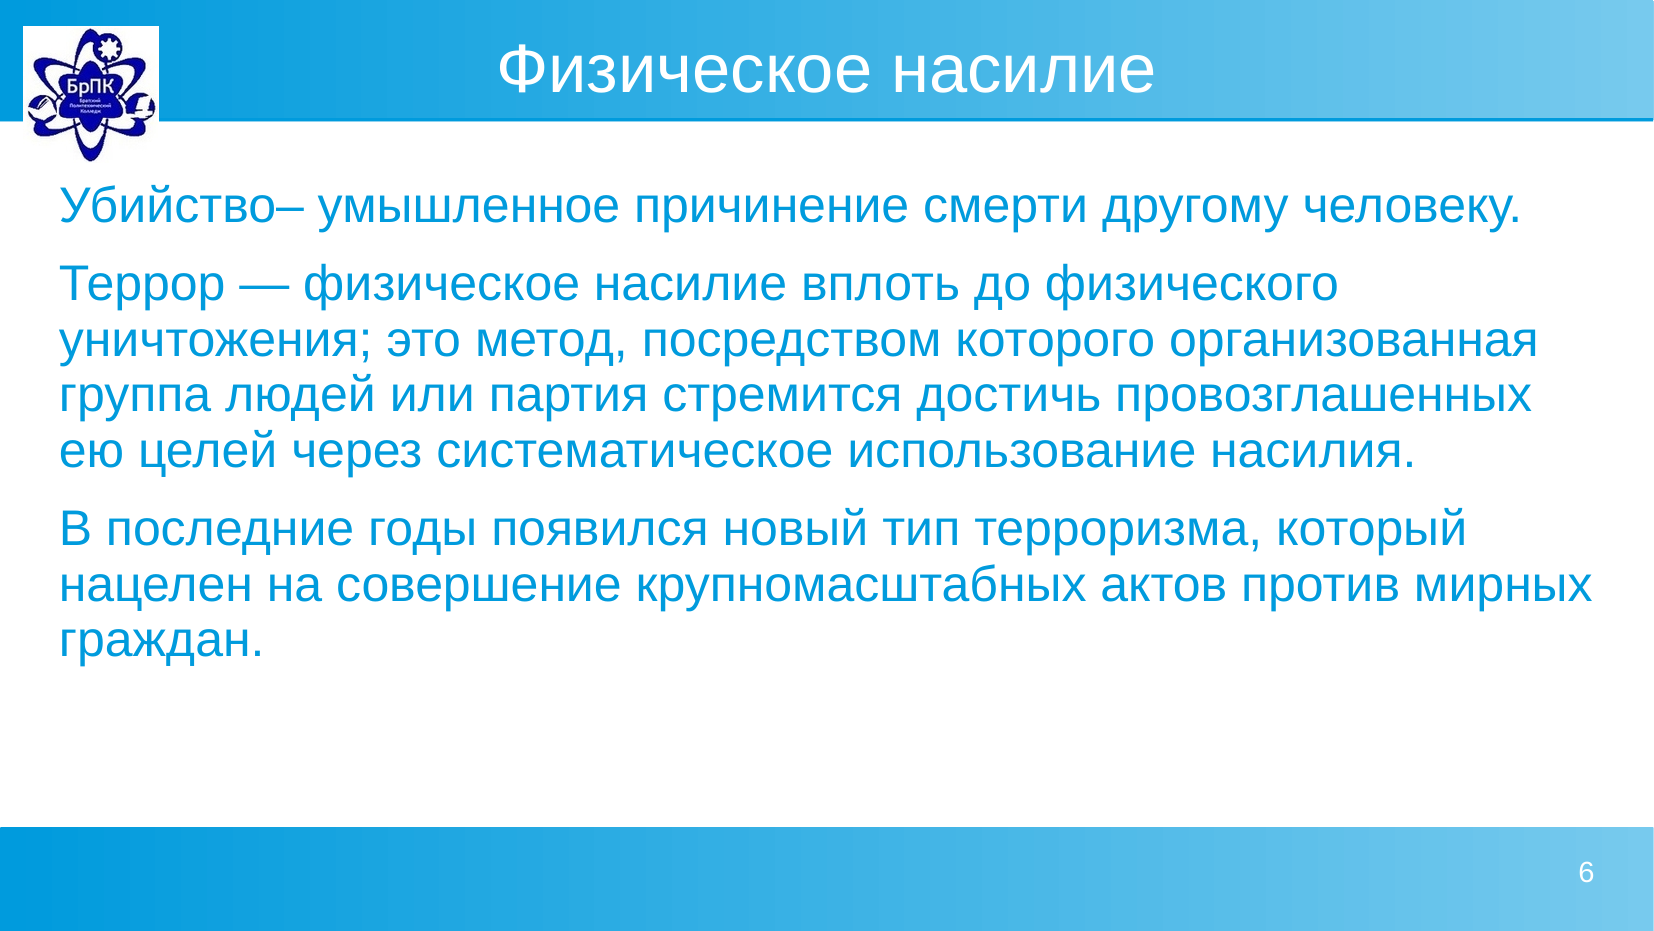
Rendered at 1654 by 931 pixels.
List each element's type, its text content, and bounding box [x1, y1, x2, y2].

title Физическое насилие [159, 29, 1595, 108]
list Убийство– умышленное причинение смерти другому человеку. Террор — физическое насилие вплоть до физического уничтожения; это метод, посредством которого организованная группа людей или партия стремится достичь провозглашенных ею целей через систематическое использование насилия. В последние годы появился новый тип терроризма, который нацелен на совершение крупномасштабных актов против мирных граждан. [59, 177, 1595, 768]
picture [23, 27, 159, 163]
